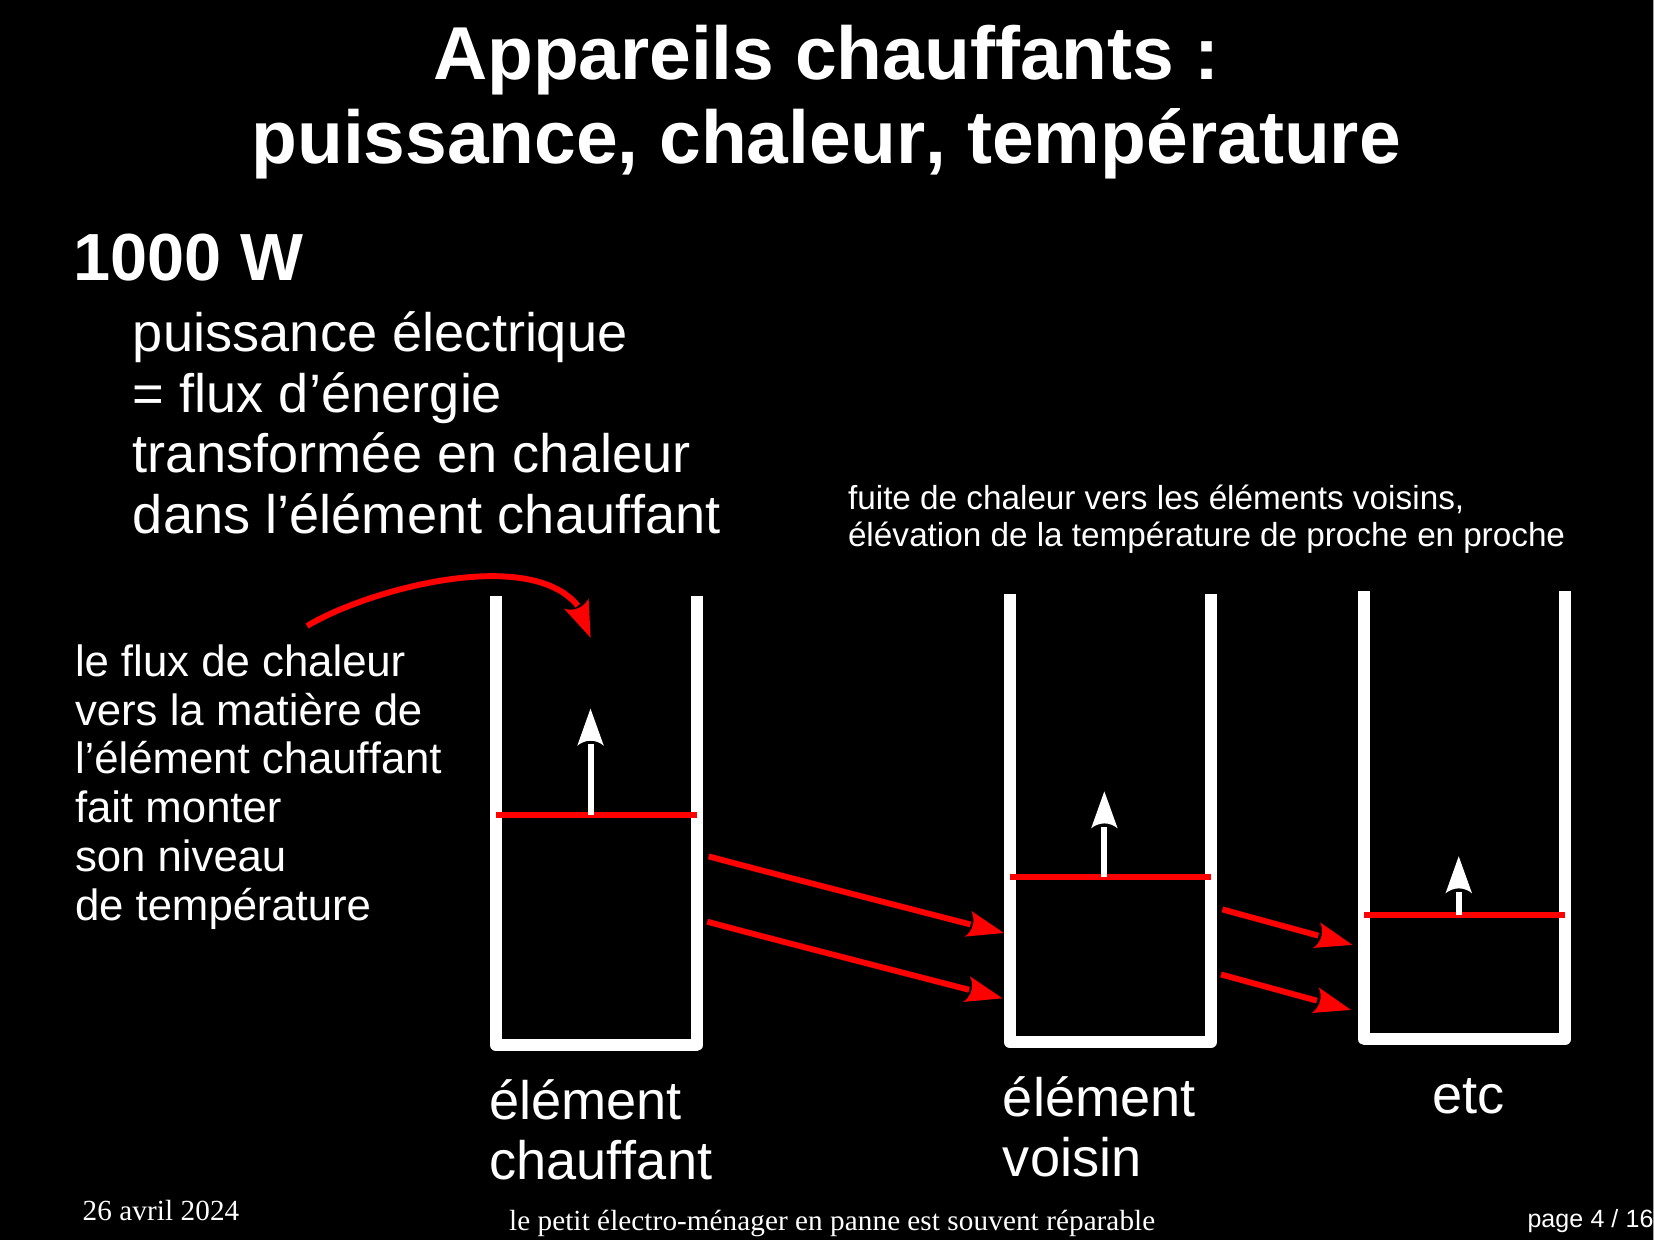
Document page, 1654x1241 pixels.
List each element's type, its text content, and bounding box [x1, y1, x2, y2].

text_box le flux de chaleur vers la matière de l’élément chauffant fait monter son niveau de température [60, 629, 458, 938]
text_box etc [1417, 1057, 1595, 1158]
text_box élément chauffant [474, 1062, 728, 1211]
text_box puissance électrique = flux d’énergie transformée en chaleur dans l’élément chauffant [118, 295, 737, 553]
text_box fuite de chaleur vers les éléments voisins, élévation de la température de proche en proche [833, 472, 1582, 579]
text_box 1000 W [59, 212, 318, 302]
text_box élément voisin [988, 1059, 1241, 1208]
title Appareils chauffants : puissance, chaleur, température [17, 6, 1636, 185]
